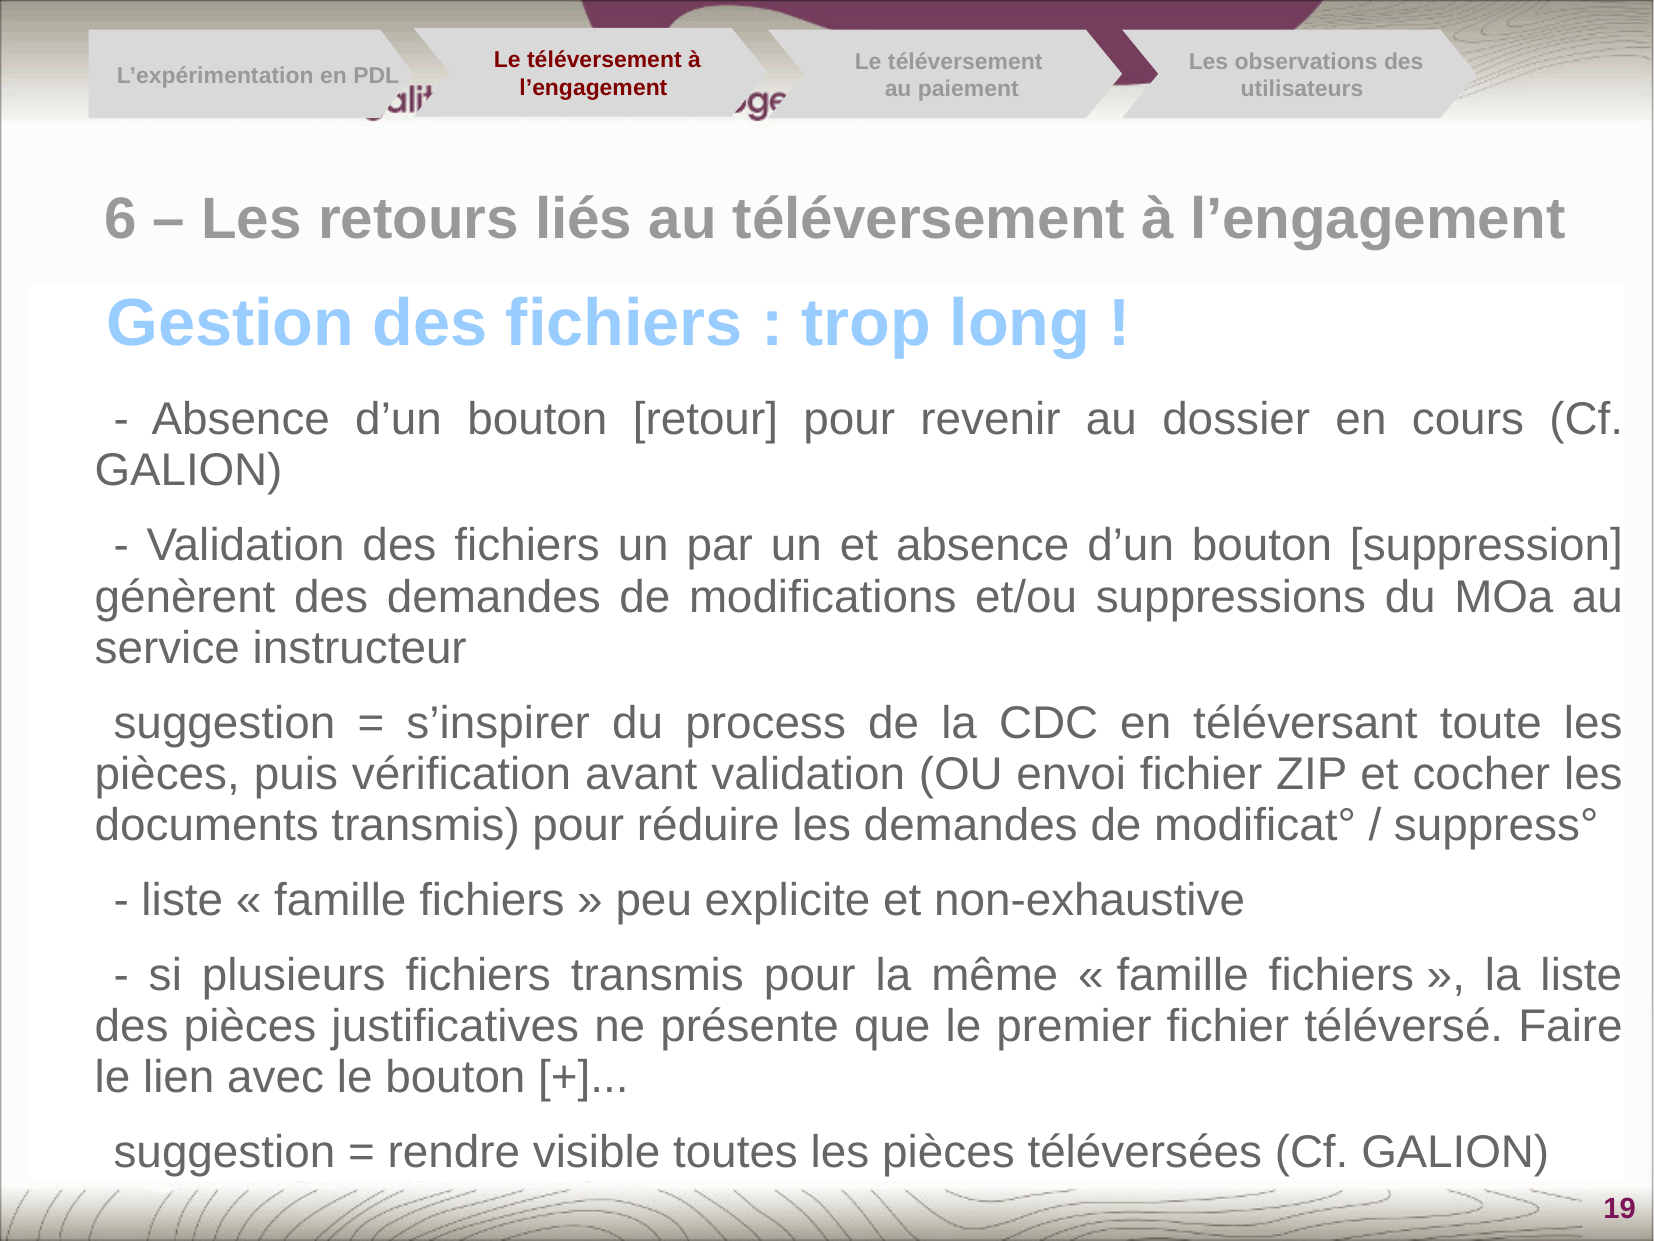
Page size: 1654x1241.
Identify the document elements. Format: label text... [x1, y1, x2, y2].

title 6 – Les retours liés au téléversement à l’engagement [91, 141, 1580, 296]
list Gestion des fichiers : trop long ! - Absence d’un bouton [retour] pour revenir au dossier en cours (Cf. GALION) - Validation des fichiers un par un et absence d’un bouton [suppression] génèrent des demandes de modifications et/ou suppressions du MOa au service instructeur suggestion = s’inspirer du process de la CDC en téléversant toute les pièces, puis vérification avant validation (OU envoi fichier ZIP et cocher les documents transmis) pour réduire les demandes de modificat° / suppress° - liste « famille fichiers » peu explicite et non-exhaustive - si plusieurs fichiers transmis pour la même « famille fichiers », la liste des pièces justificatives ne présente que le premier fichier téléversé. Faire le lien avec le bouton [+]... suggestion = rendre visible toutes les pièces téléversées (Cf. GALION) [29, 284, 1625, 1182]
text_box Le téléversement à l’engagement [413, 27, 768, 117]
text_box Le téléversement au paiement [767, 29, 1123, 119]
text_box Les observations des utilisateurs [1122, 29, 1477, 119]
picture [0, 0, 1654, 1241]
text_box L’expérimentation en PDL [88, 29, 414, 119]
